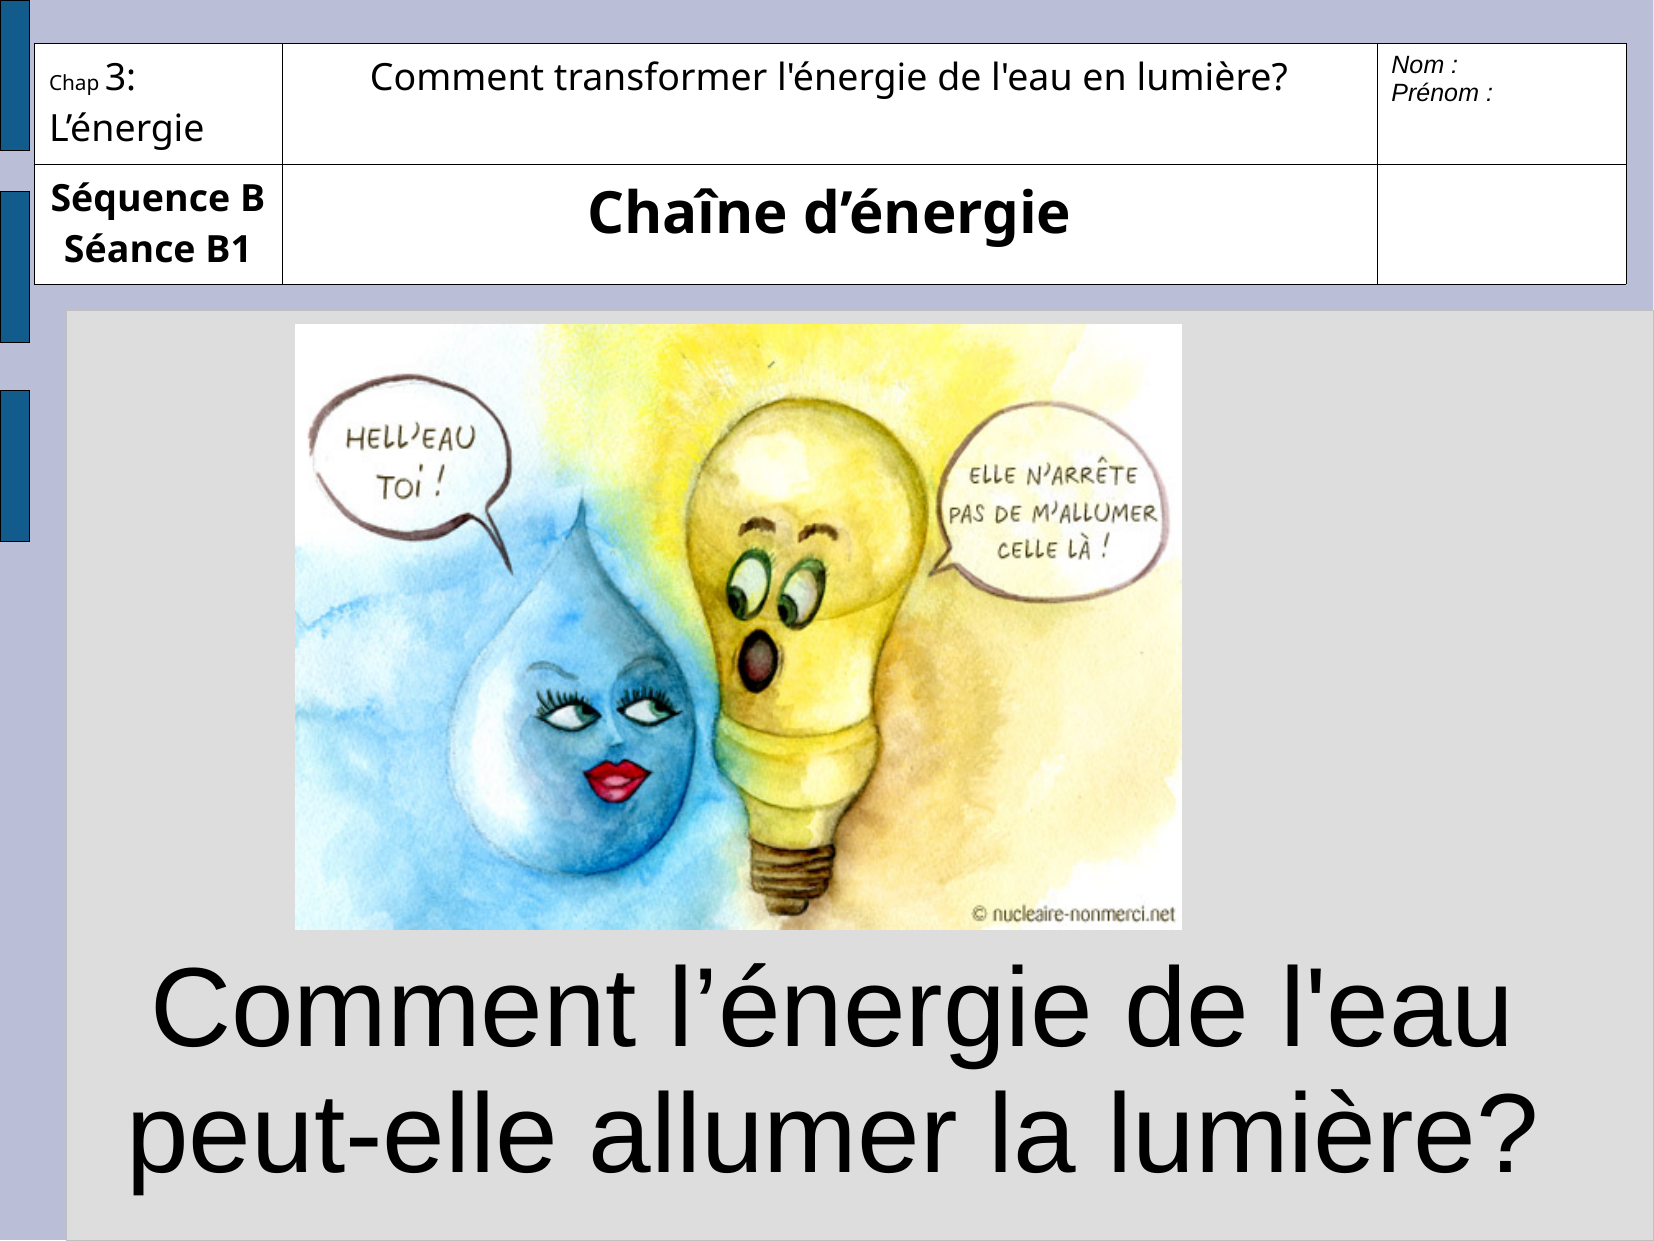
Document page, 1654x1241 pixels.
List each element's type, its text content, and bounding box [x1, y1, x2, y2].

table_header Comment transformer l'énergie de l'eau en lumière? [283, 44, 1377, 164]
table_cell [1378, 165, 1626, 284]
table_cell Séquence B Séance B1 [35, 165, 282, 284]
table_header Chap 3: L’énergie [35, 44, 282, 164]
list Comment l’énergie de l'eau peut-elle allumer la lumière? [29, 944, 1565, 1241]
table_header Nom : Prénom : [1378, 44, 1626, 164]
table_cell Chaîne d’énergie [283, 165, 1377, 284]
picture [295, 324, 1182, 930]
